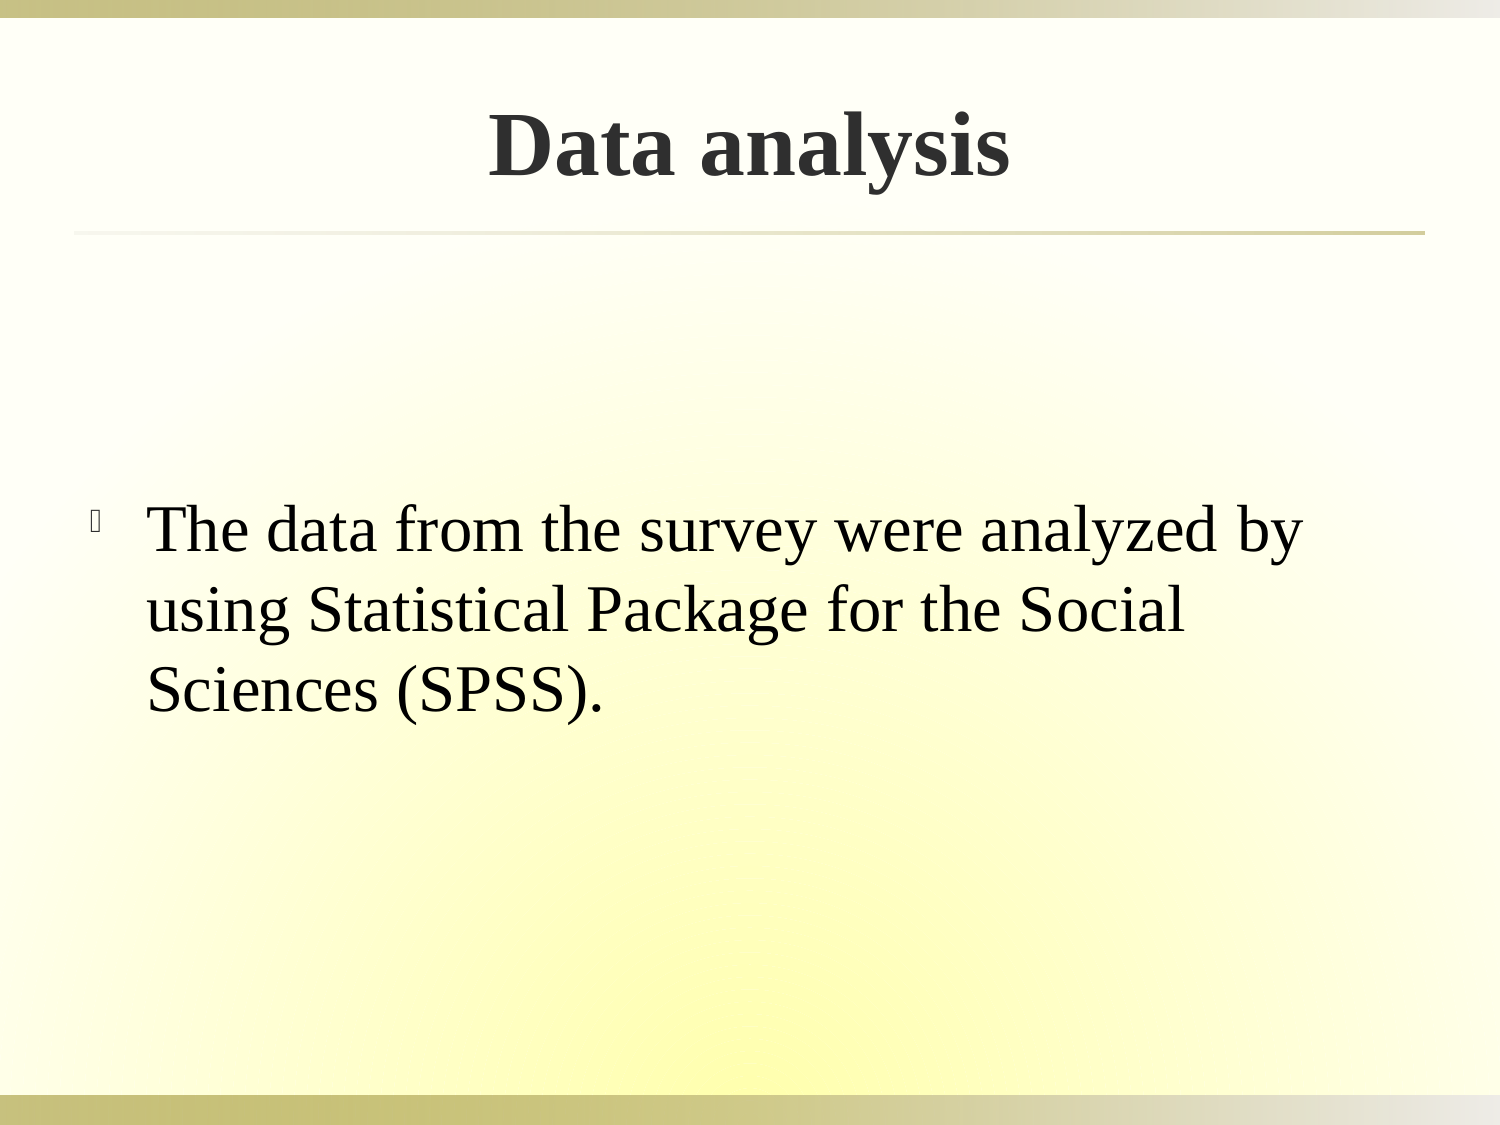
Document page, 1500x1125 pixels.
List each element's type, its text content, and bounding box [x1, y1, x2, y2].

title Data analysis [75, 45, 1425, 233]
list The data from the survey were analyzed by using Statistical Package for the Social Sciences (SPSS). [75, 290, 1425, 1032]
